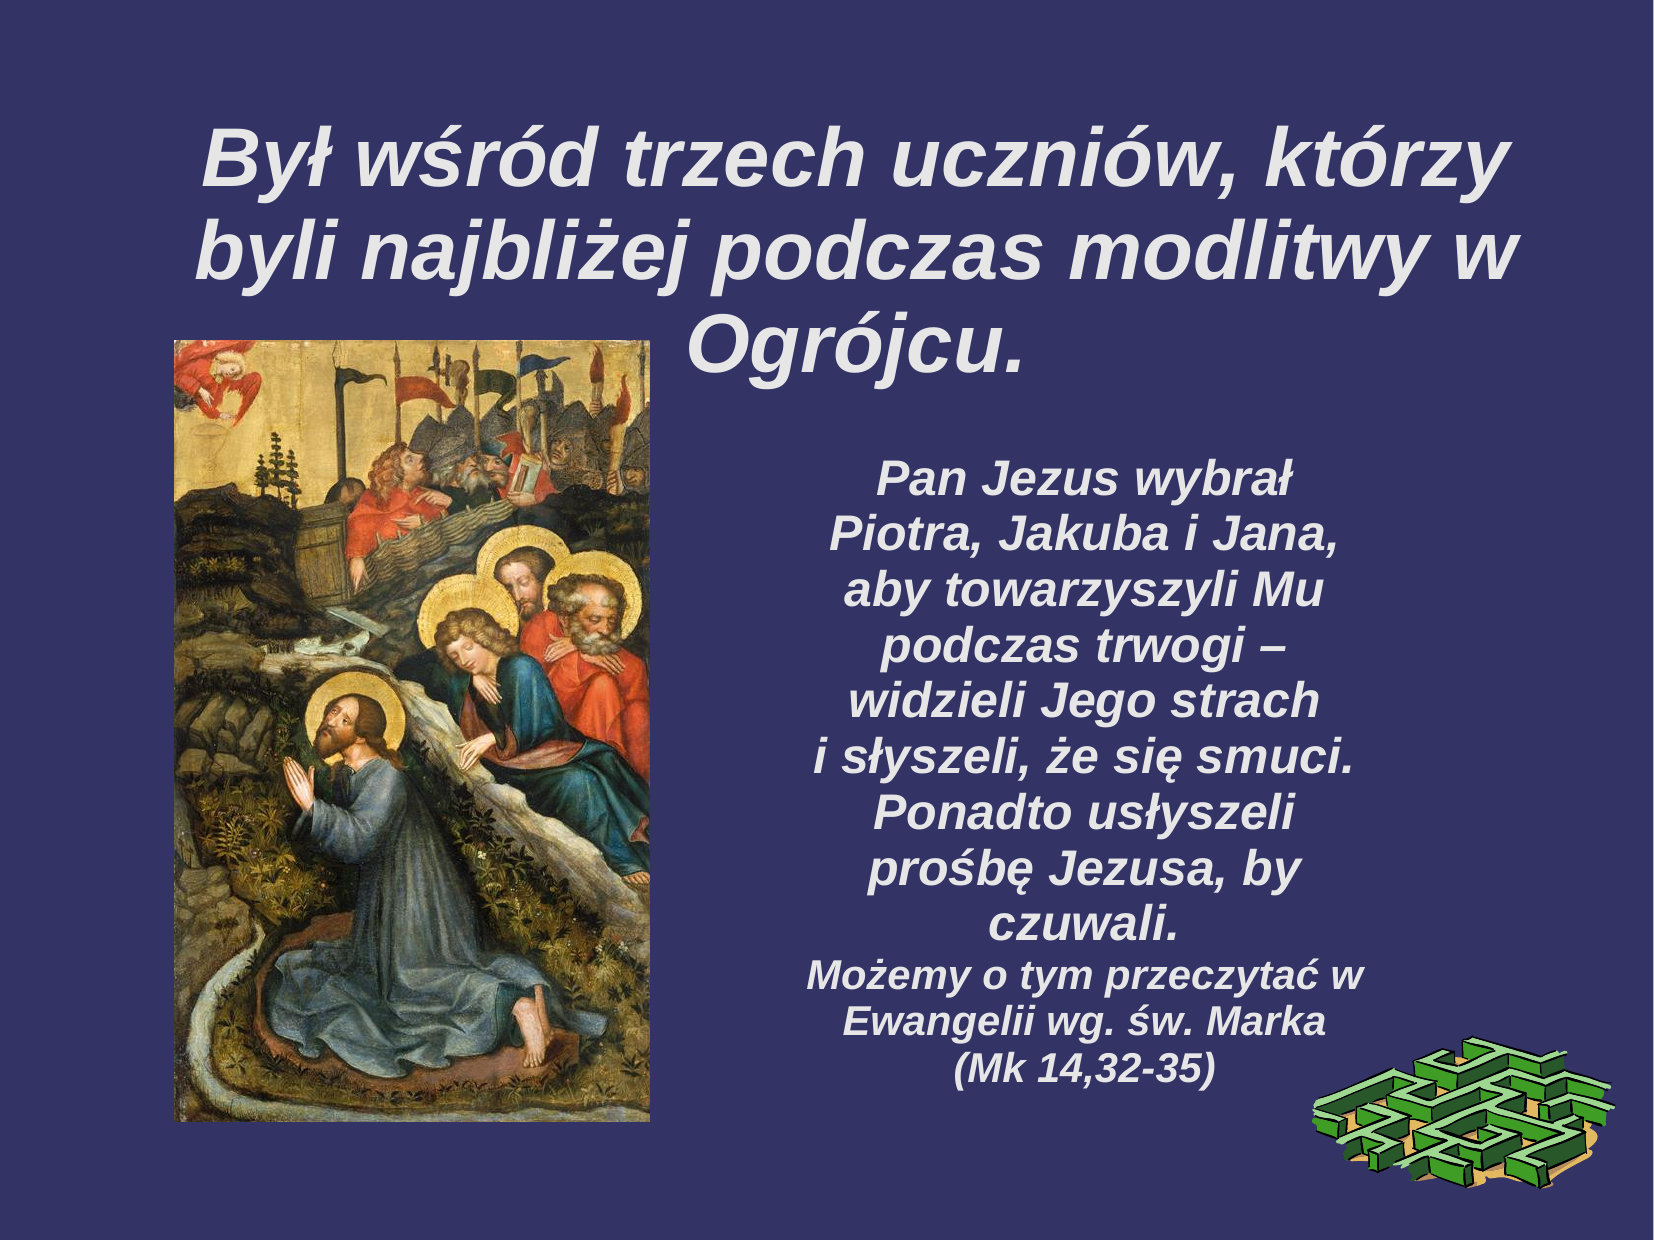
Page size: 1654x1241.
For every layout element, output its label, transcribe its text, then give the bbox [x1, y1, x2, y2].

picture [174, 533, 650, 1123]
title Był wśród trzech uczniów, którzy byli najbliżej podczas modlitwy w Ogrójcu. [147, 80, 1565, 533]
text_box Pan Jezus wybrał Piotra, Jakuba i Jana, aby towarzyszyli Mu podczas trwogi – widzieli Jego strach i słyszeli, że się smuci. Ponadto usłyszeli prośbę Jezusa, by czuwali. Możemy o tym przeczytać w Ewangelii wg. św. Marka (Mk 14,32-35) [797, 442, 1373, 1098]
